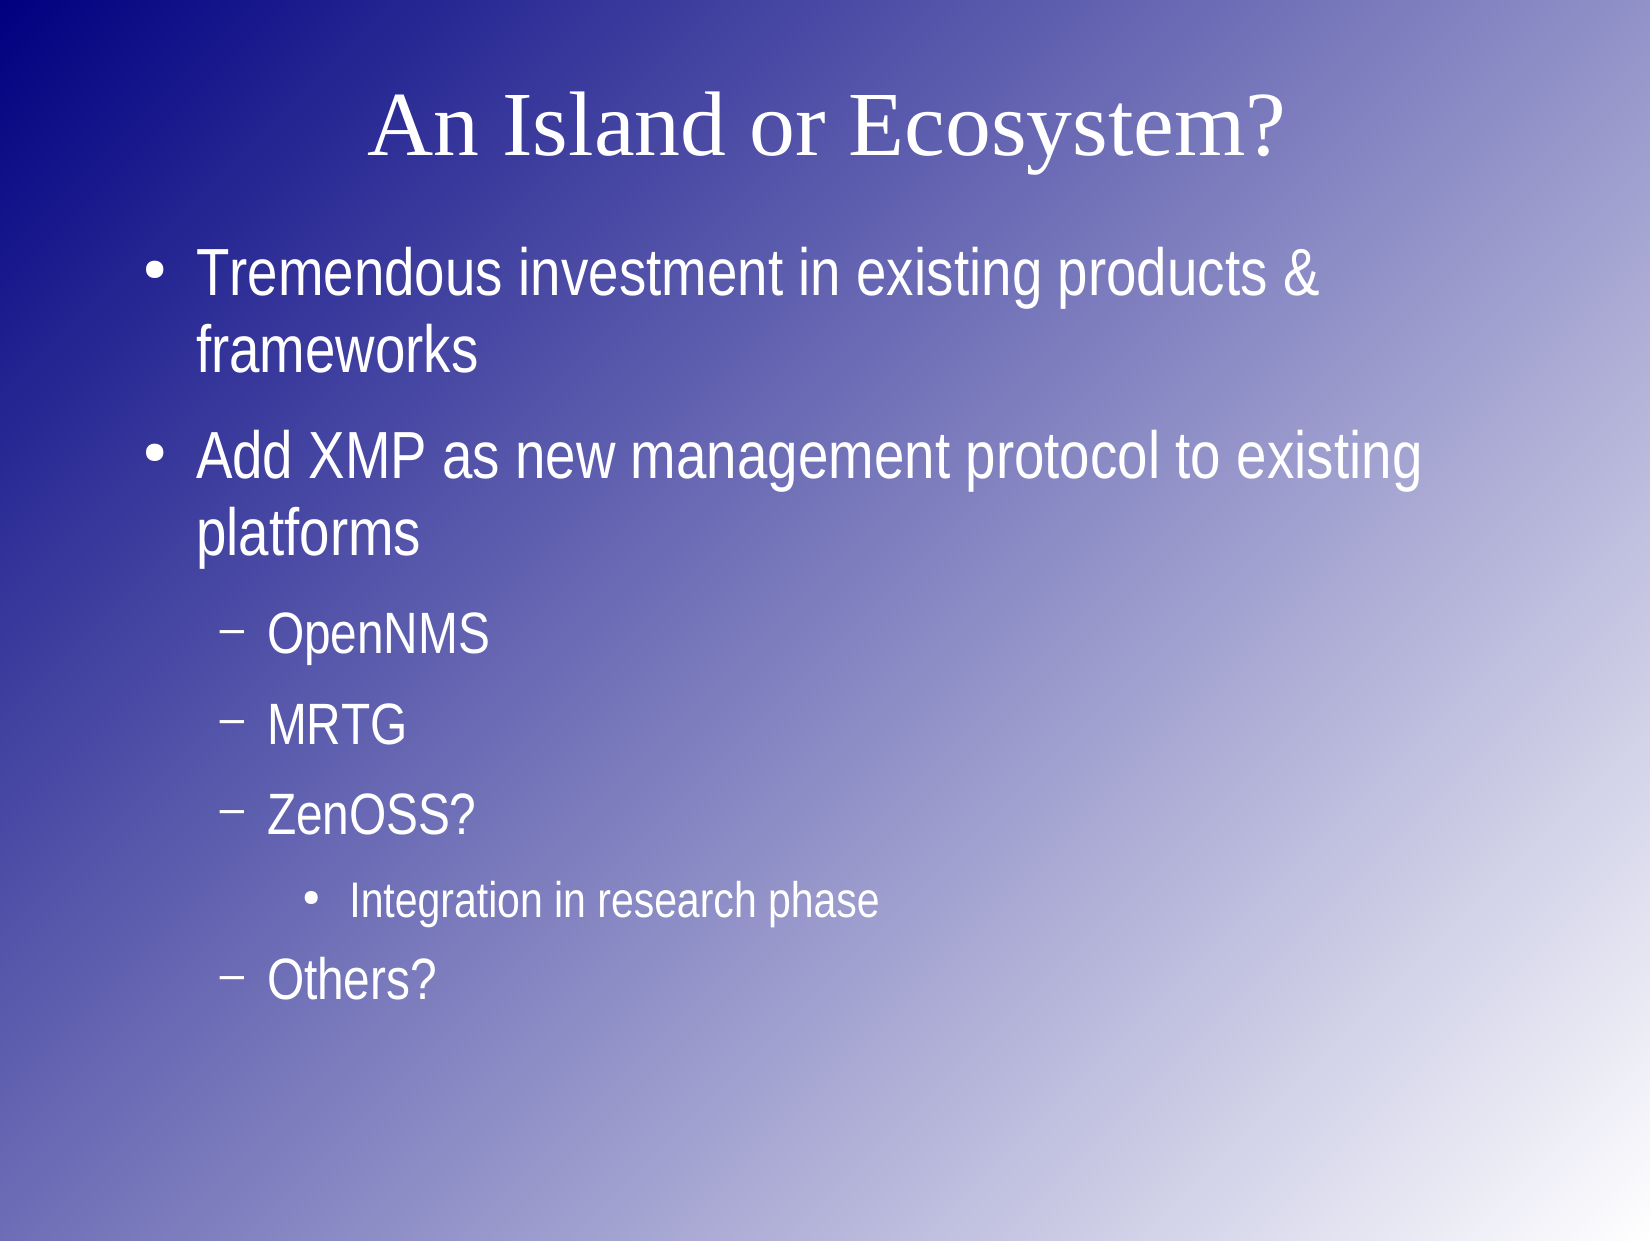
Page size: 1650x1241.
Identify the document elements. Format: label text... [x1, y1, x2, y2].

list Tremendous investment in existing products & frameworks Add XMP as new management protocol to existing platforms OpenNMS MRTG ZenOSS? Integration in research phase Others? [125, 233, 1535, 1022]
title An Island or Ecosystem? [123, 27, 1533, 221]
